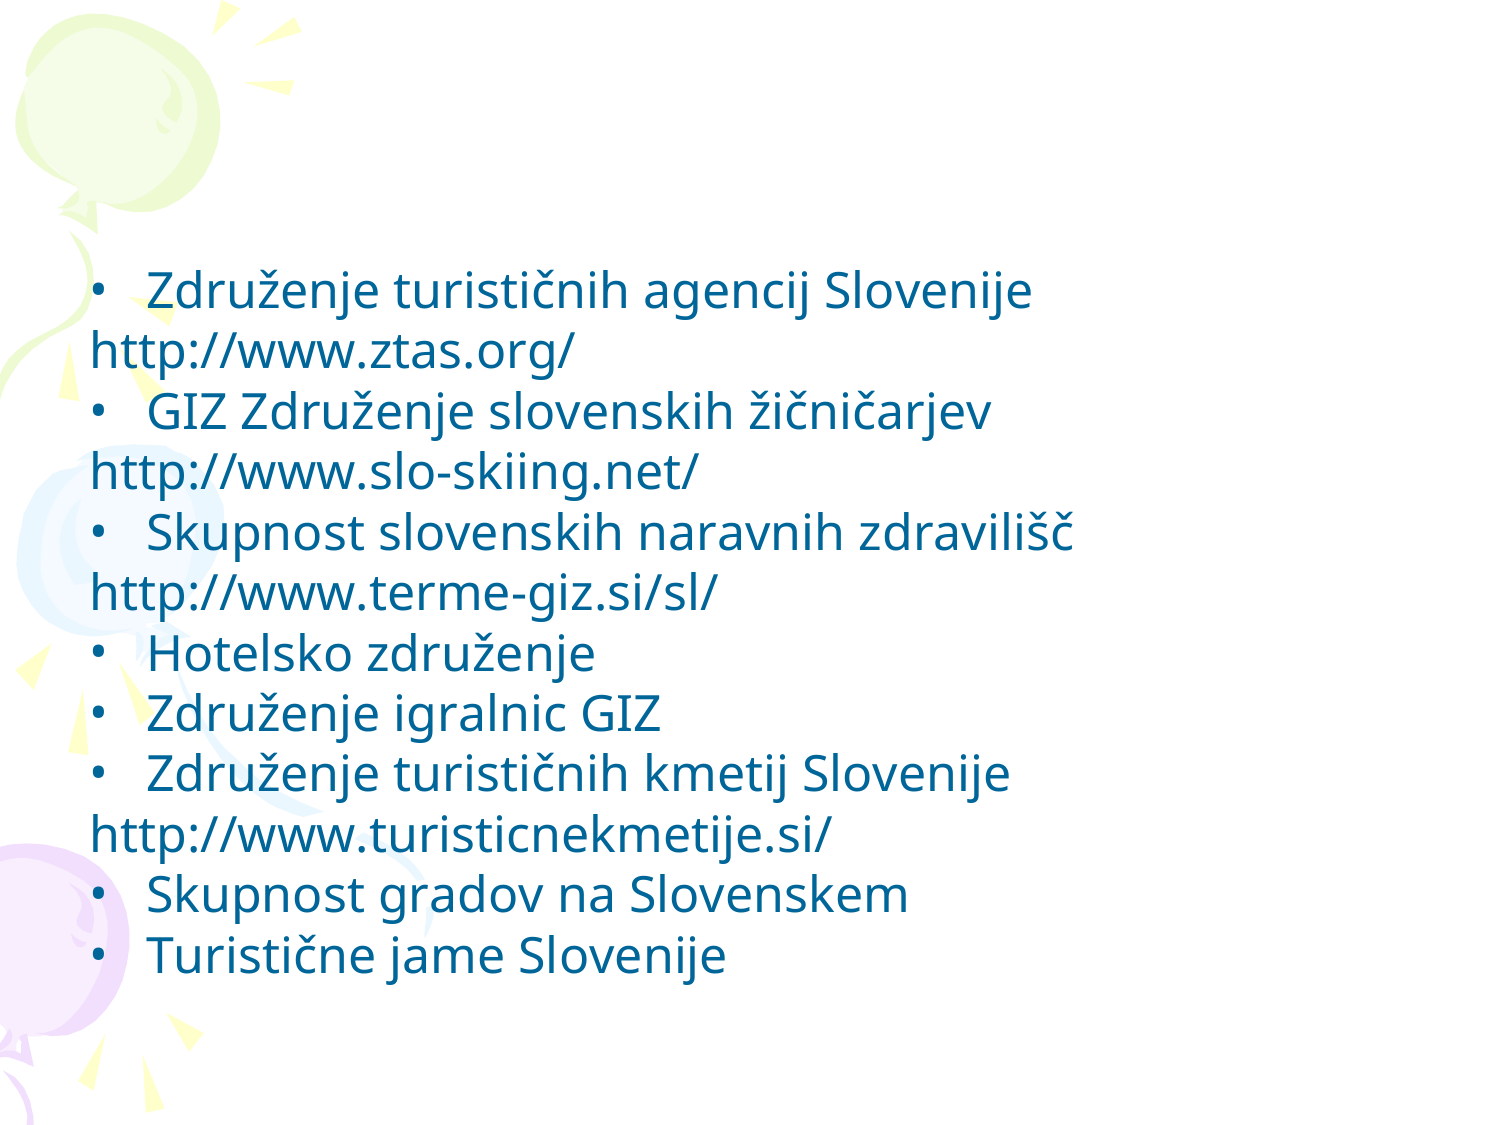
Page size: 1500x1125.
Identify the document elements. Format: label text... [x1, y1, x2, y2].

list Združenje turističnih agencij Slovenije http://www.ztas.org/ GIZ Združenje slovenskih žičničarjev http://www.slo-skiing.net/ Skupnost slovenskih naravnih zdravilišč http://www.terme-giz.si/sl/ Hotelsko združenje Združenje igralnic GIZ Združenje turističnih kmetij Slovenije http://www.turisticnekmetije.si/ Skupnost gradov na Slovenskem Turistične jame Slovenije [75, 262, 1426, 994]
